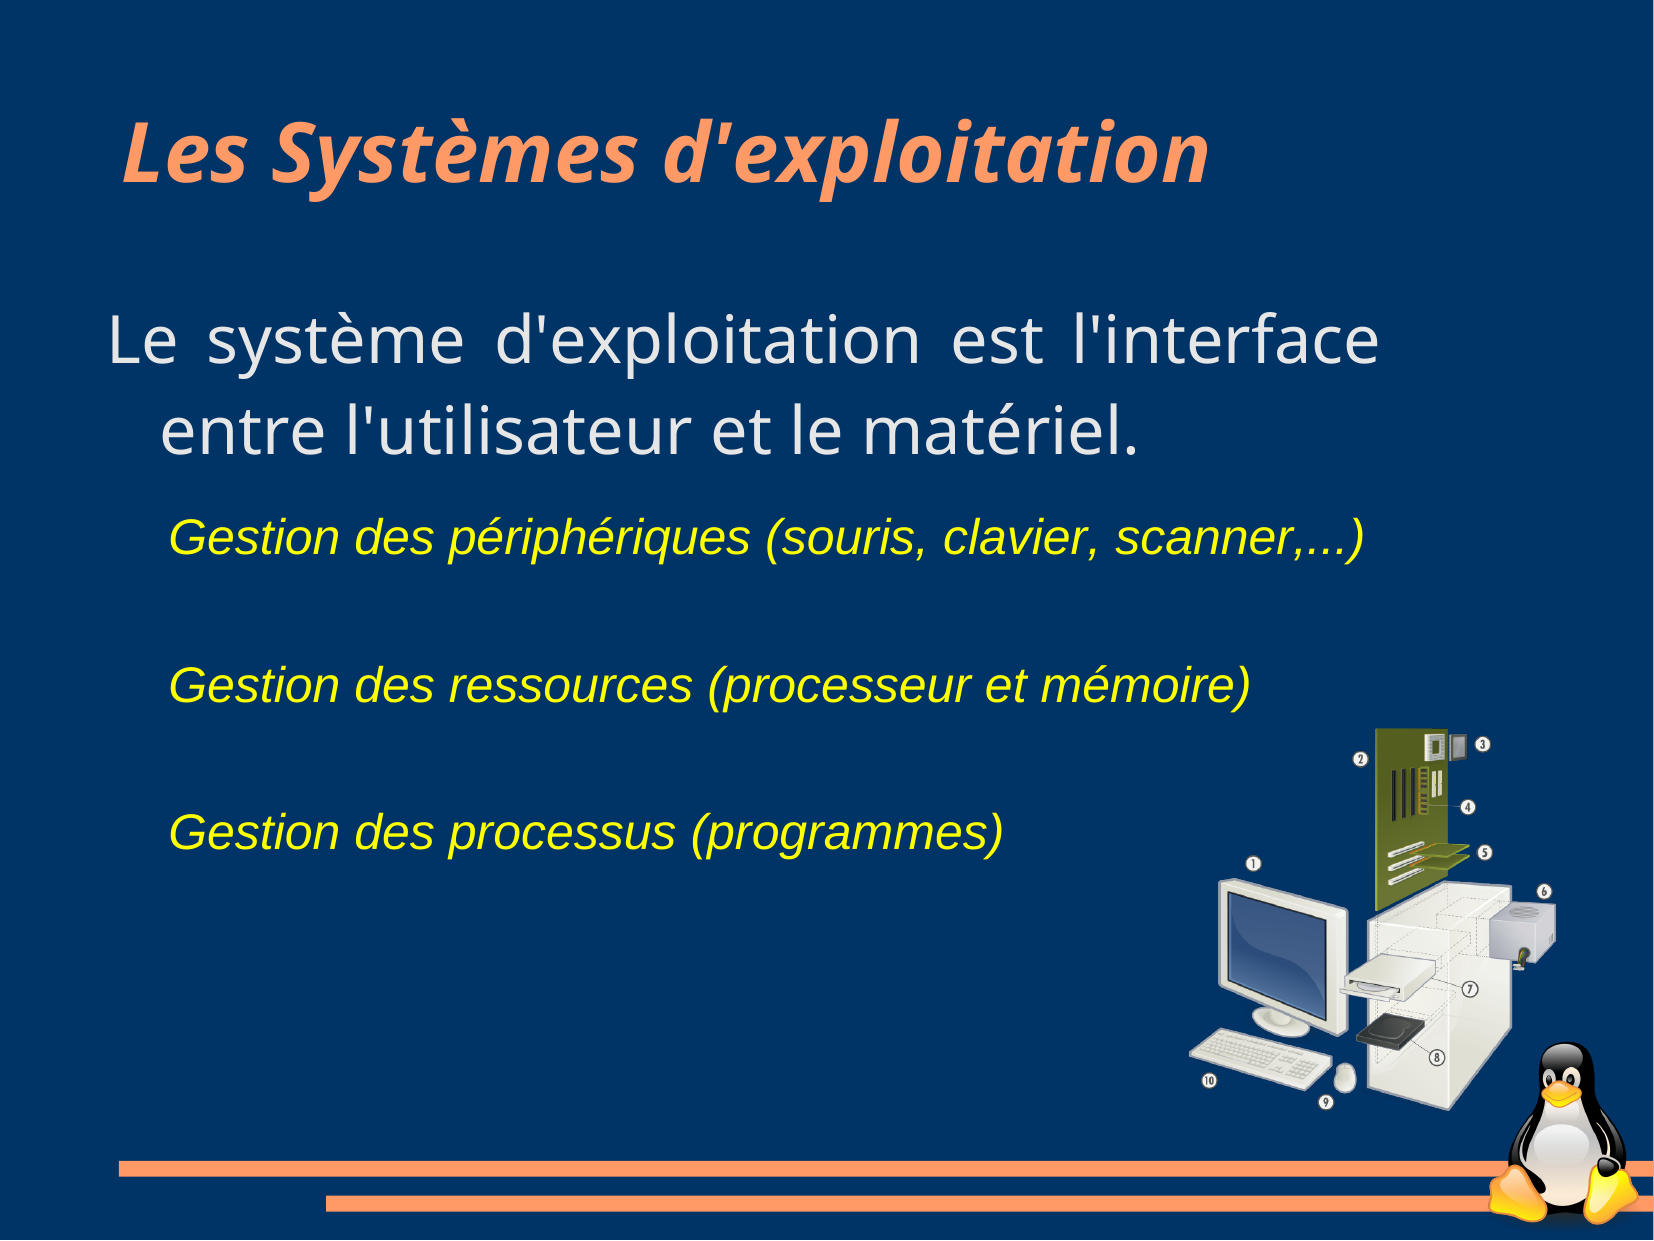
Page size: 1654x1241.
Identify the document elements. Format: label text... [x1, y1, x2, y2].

text_box Gestion des périphériques (souris, clavier, scanner,...) [59, 501, 1595, 593]
list Le système d'exploitation est l'interface entre l'utilisateur et le matériel. [88, 292, 1384, 473]
title Les Systèmes d'exploitation [121, 46, 1534, 254]
picture [1180, 708, 1649, 1241]
text_box Gestion des ressources (processeur et mémoire) [59, 649, 1359, 759]
text_box Gestion des processus (programmes) [59, 797, 1198, 877]
